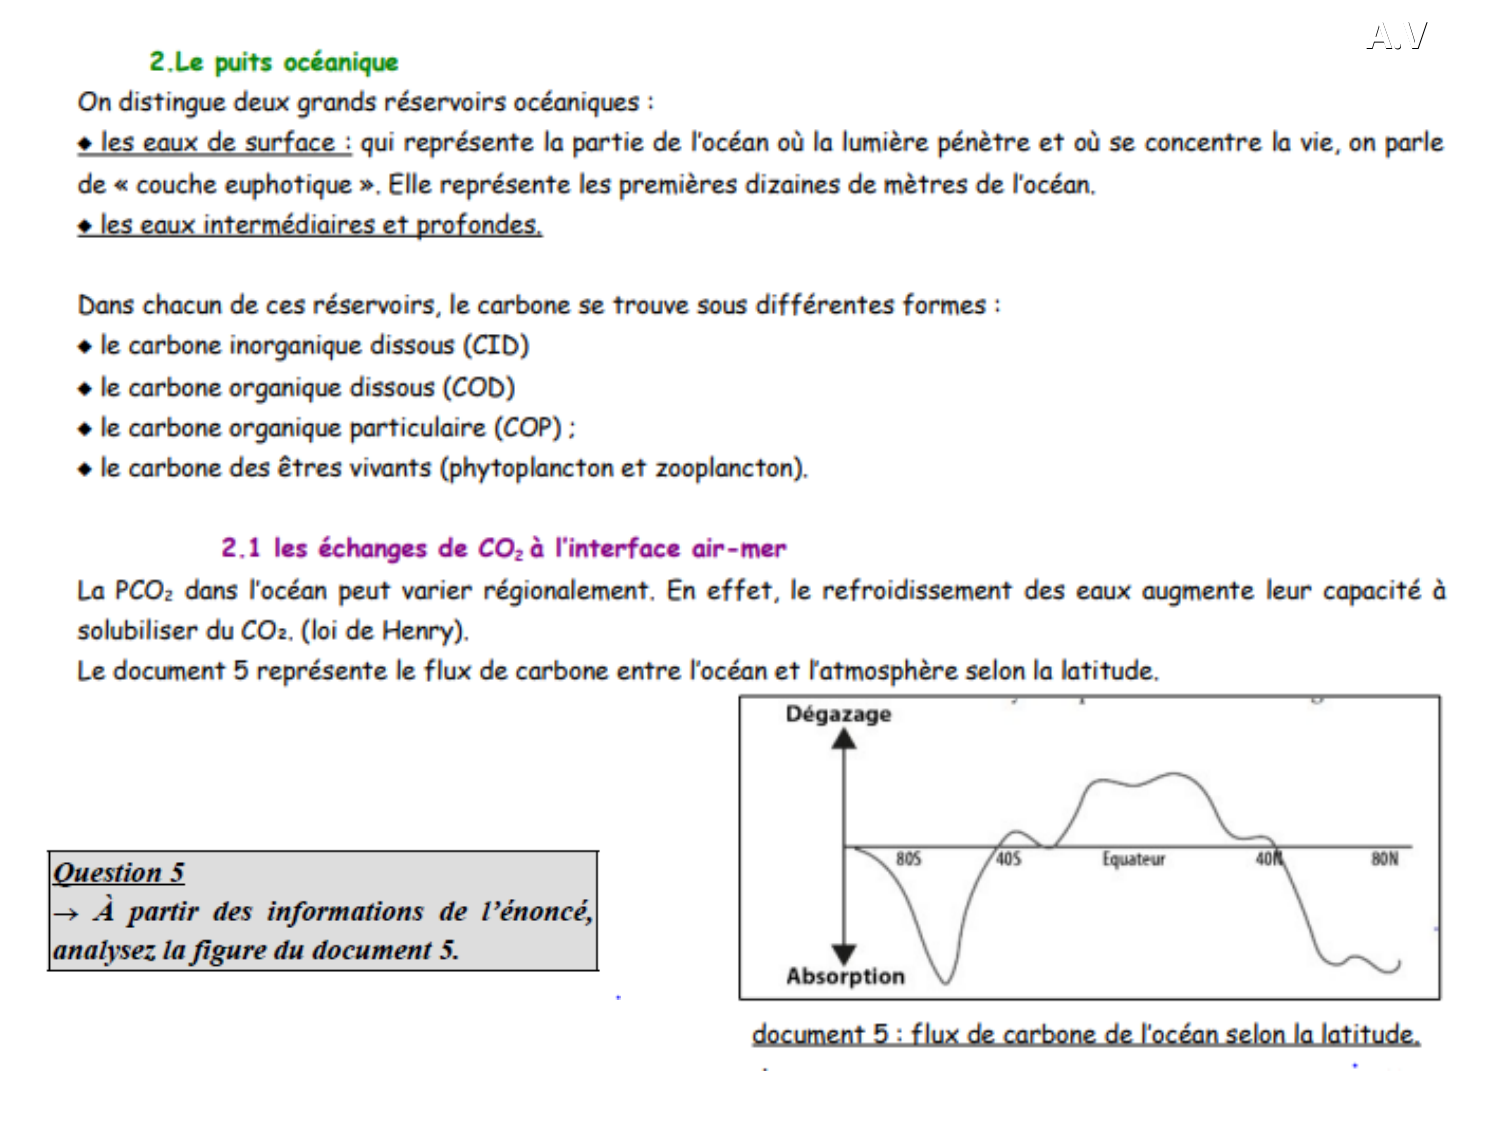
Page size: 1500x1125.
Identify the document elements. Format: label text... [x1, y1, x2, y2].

picture [35, 35, 1477, 1071]
text_box A.V [1351, 3, 1476, 65]
